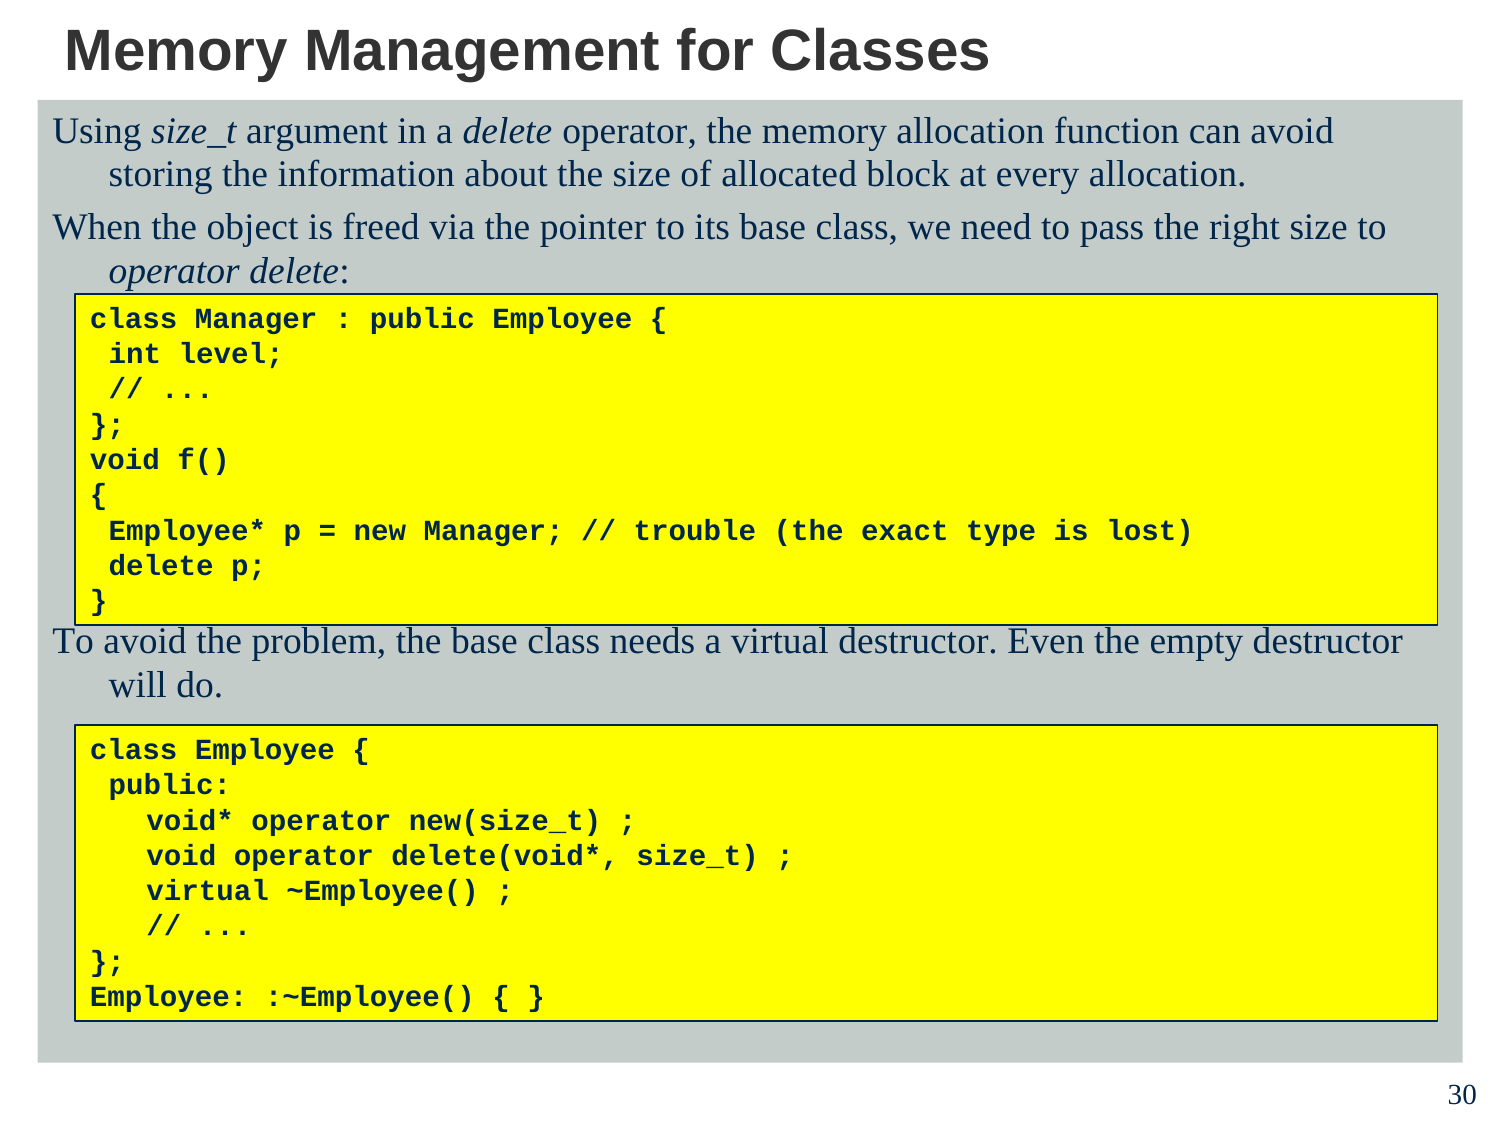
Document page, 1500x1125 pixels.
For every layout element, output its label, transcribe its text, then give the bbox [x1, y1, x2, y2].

list Using size_t argument in a delete operator, the memory allocation function can avoid storing the information about the size of allocated block at every allocation. When the object is freed via the pointer to its base class, we need to pass the right size to operator delete: To avoid the problem, the base class needs a virtual destructor. Even the empty destructor will do. [37, 99, 1463, 1063]
title Memory Management for Classes [50, 0, 1450, 91]
text_box class Manager : public Employee { int level; // ... }; void f() { Employee* p = new Manager; // trouble (the exact type is lost) delete p; } [75, 294, 1438, 630]
text_box class Employee { public: void* operator new(size_t) ; void operator delete(void*, size_t) ; virtual ~Employee() ; // ... }; Employee: :~Employee() { } [75, 725, 1438, 1025]
